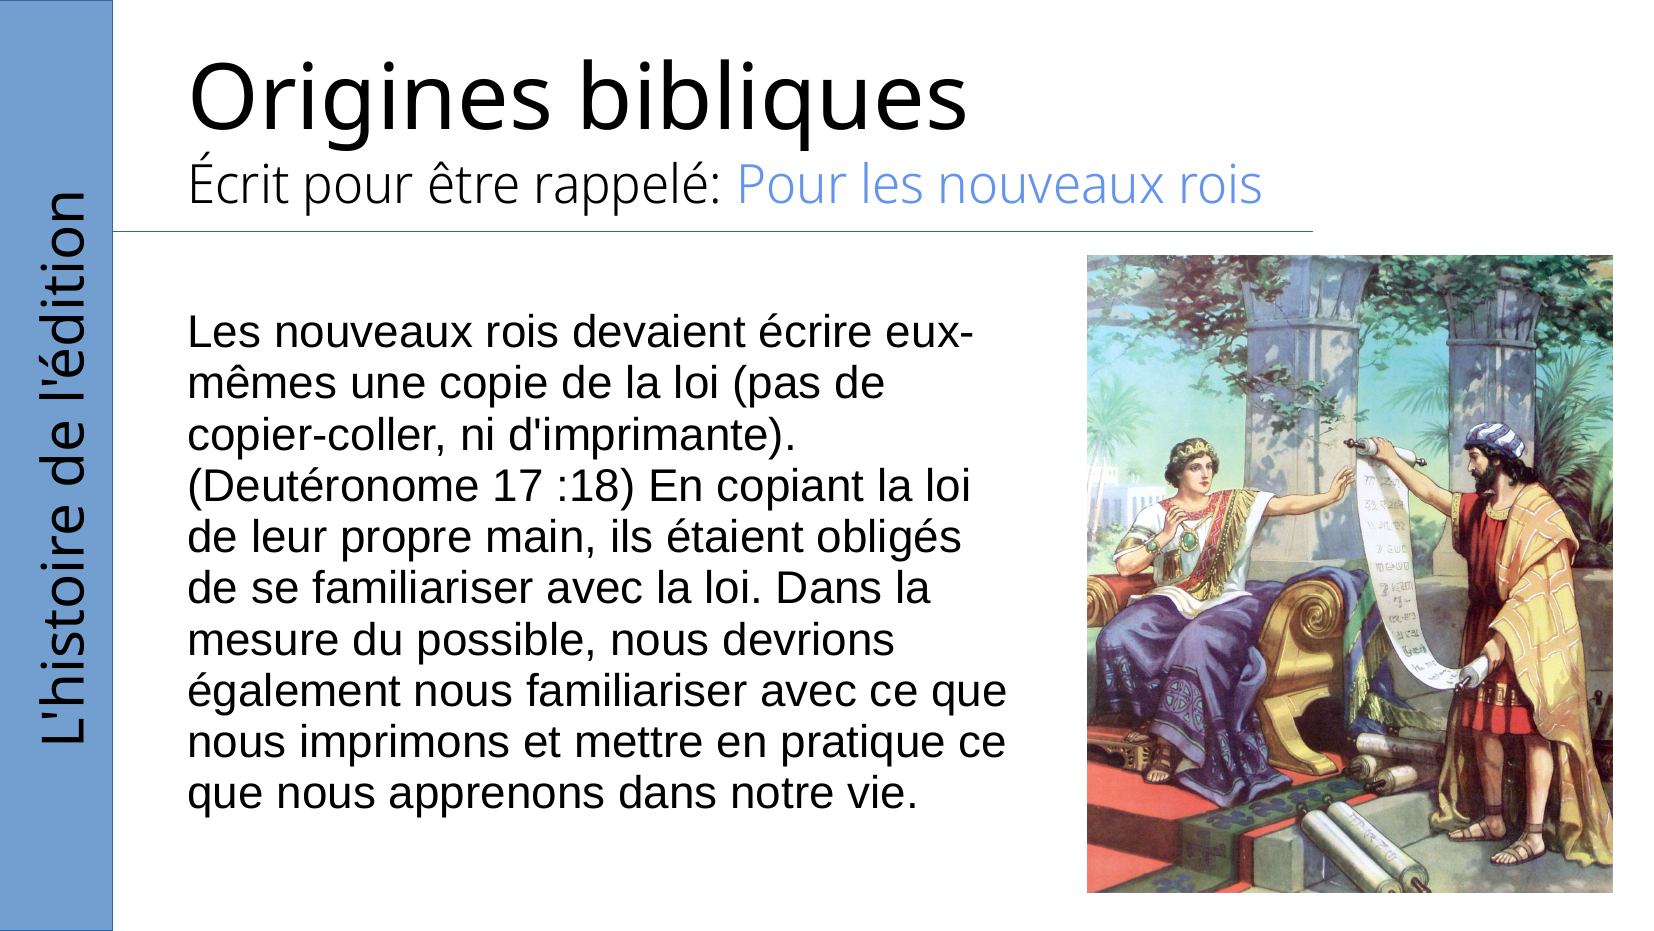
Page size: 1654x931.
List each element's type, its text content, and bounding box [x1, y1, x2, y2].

subtitle Les nouveaux rois devaient écrire eux-mêmes une copie de la loi (pas de copier-coller, ni d'imprimante).(Deutéronome 17 :18) En copiant la loi de leur propre main, ils étaient obligés de se familiariser avec la loi. Dans la mesure du possible, nous devrions également nous familiariser avec ce que nous imprimons et mettre en pratique ce que nous apprenons dans notre vie. [187, 306, 1013, 846]
picture [1087, 255, 1613, 893]
title Écrit pour être rappelé: Pour les nouveaux rois [187, 125, 1571, 239]
title Origines bibliques [187, 33, 1571, 125]
text_box L'histoire de l'édition [13, 37, 105, 901]
text_box [0, 0, 113, 931]
